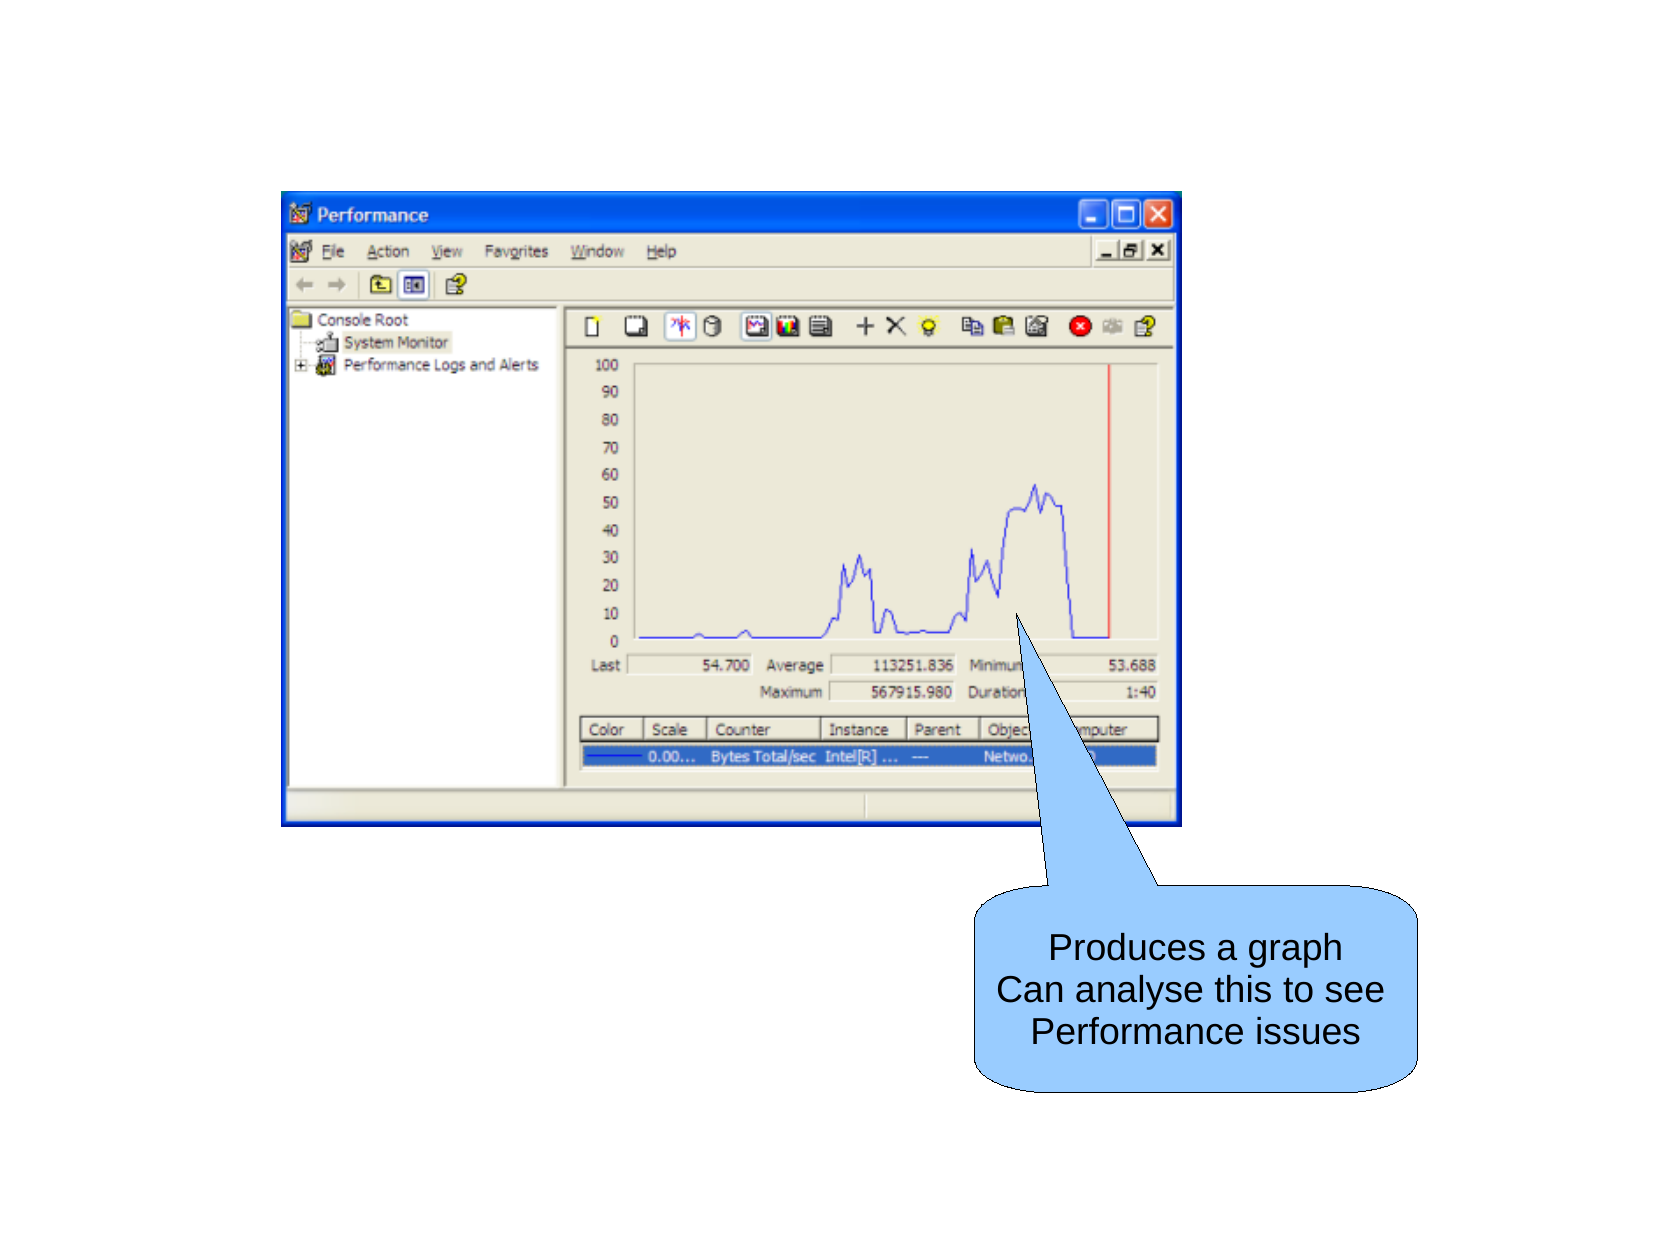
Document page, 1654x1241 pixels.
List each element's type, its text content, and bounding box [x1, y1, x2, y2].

picture [281, 191, 1182, 827]
text_box Produces a graph Can analyse this to see Performance issues [974, 613, 1418, 1093]
